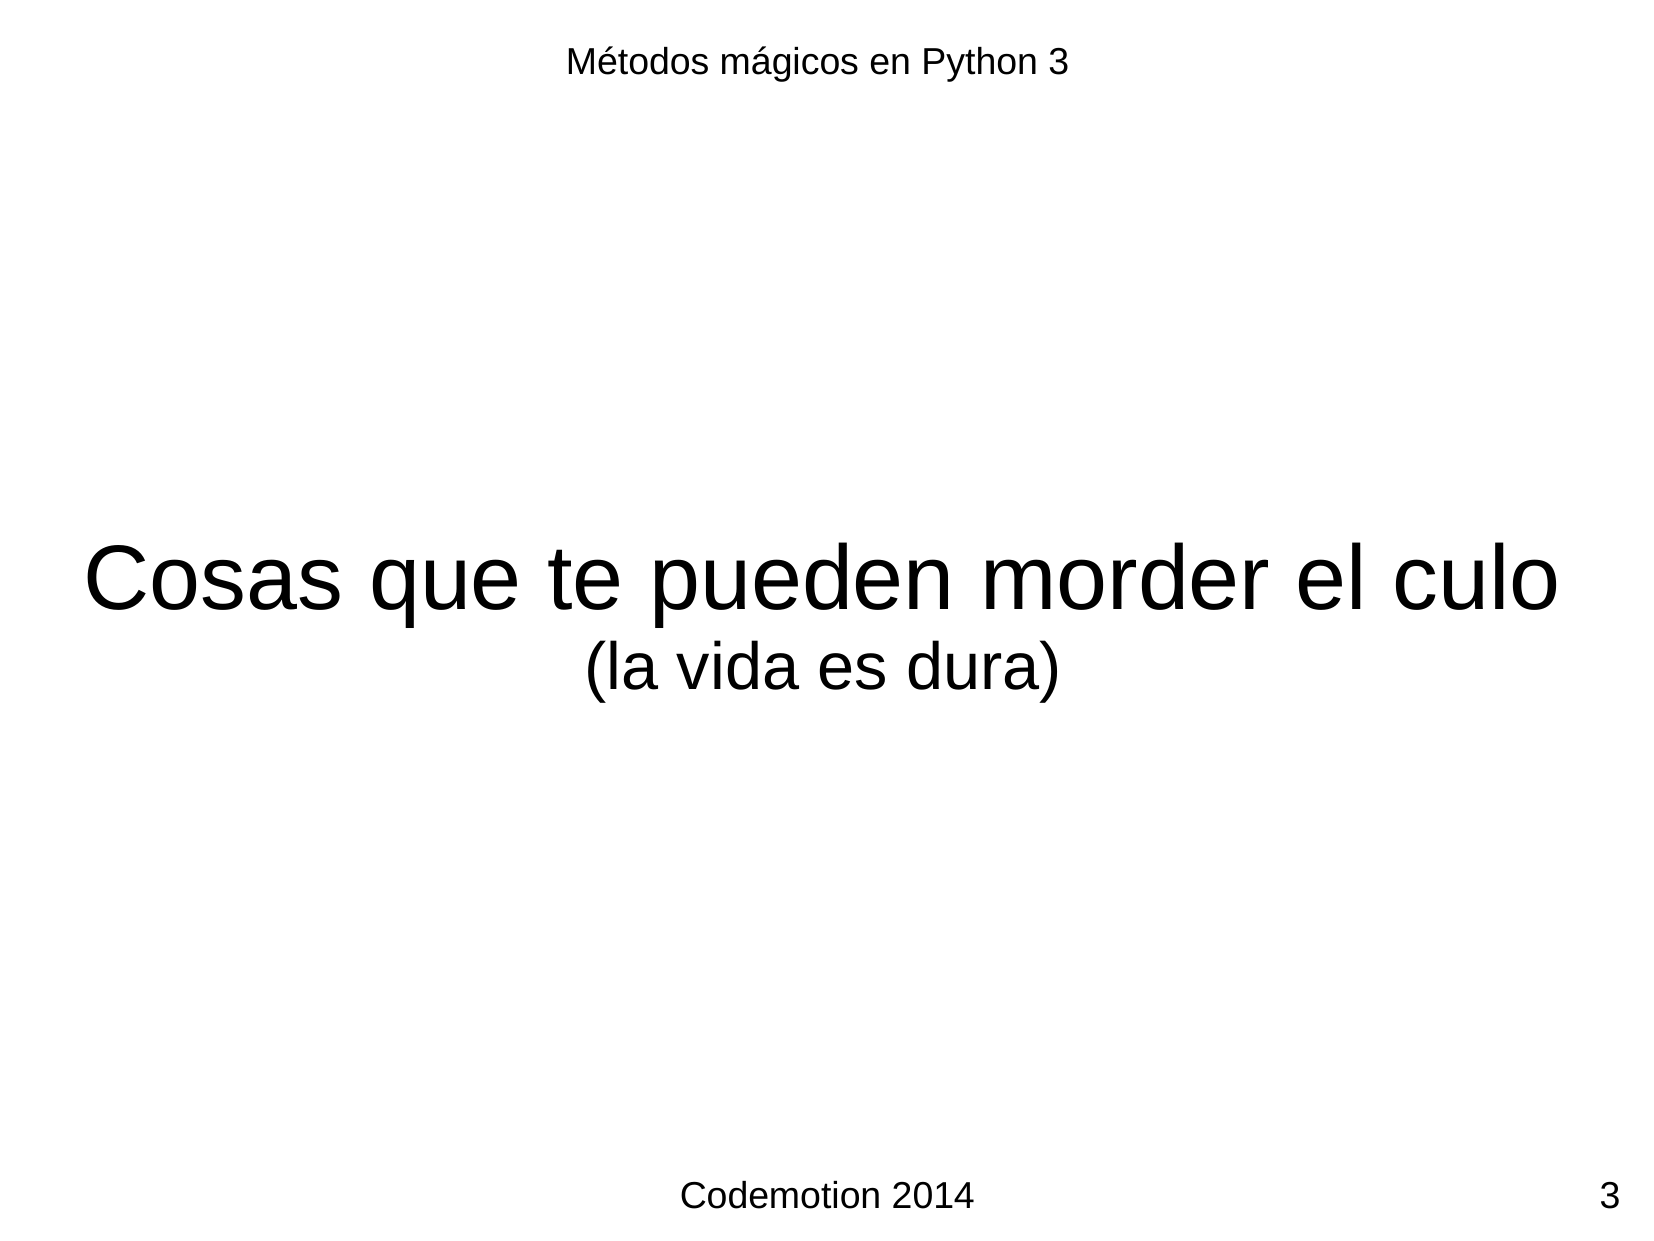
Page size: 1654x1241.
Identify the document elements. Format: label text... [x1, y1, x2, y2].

subtitle Cosas que te pueden morder el culo (la vida es dura) [26, 91, 1621, 1201]
text_box Métodos mágicos en Python 3 [15, 33, 1621, 91]
text_box 3 [1455, 1166, 1636, 1224]
text_box Codemotion 2014 [30, 1166, 1455, 1224]
